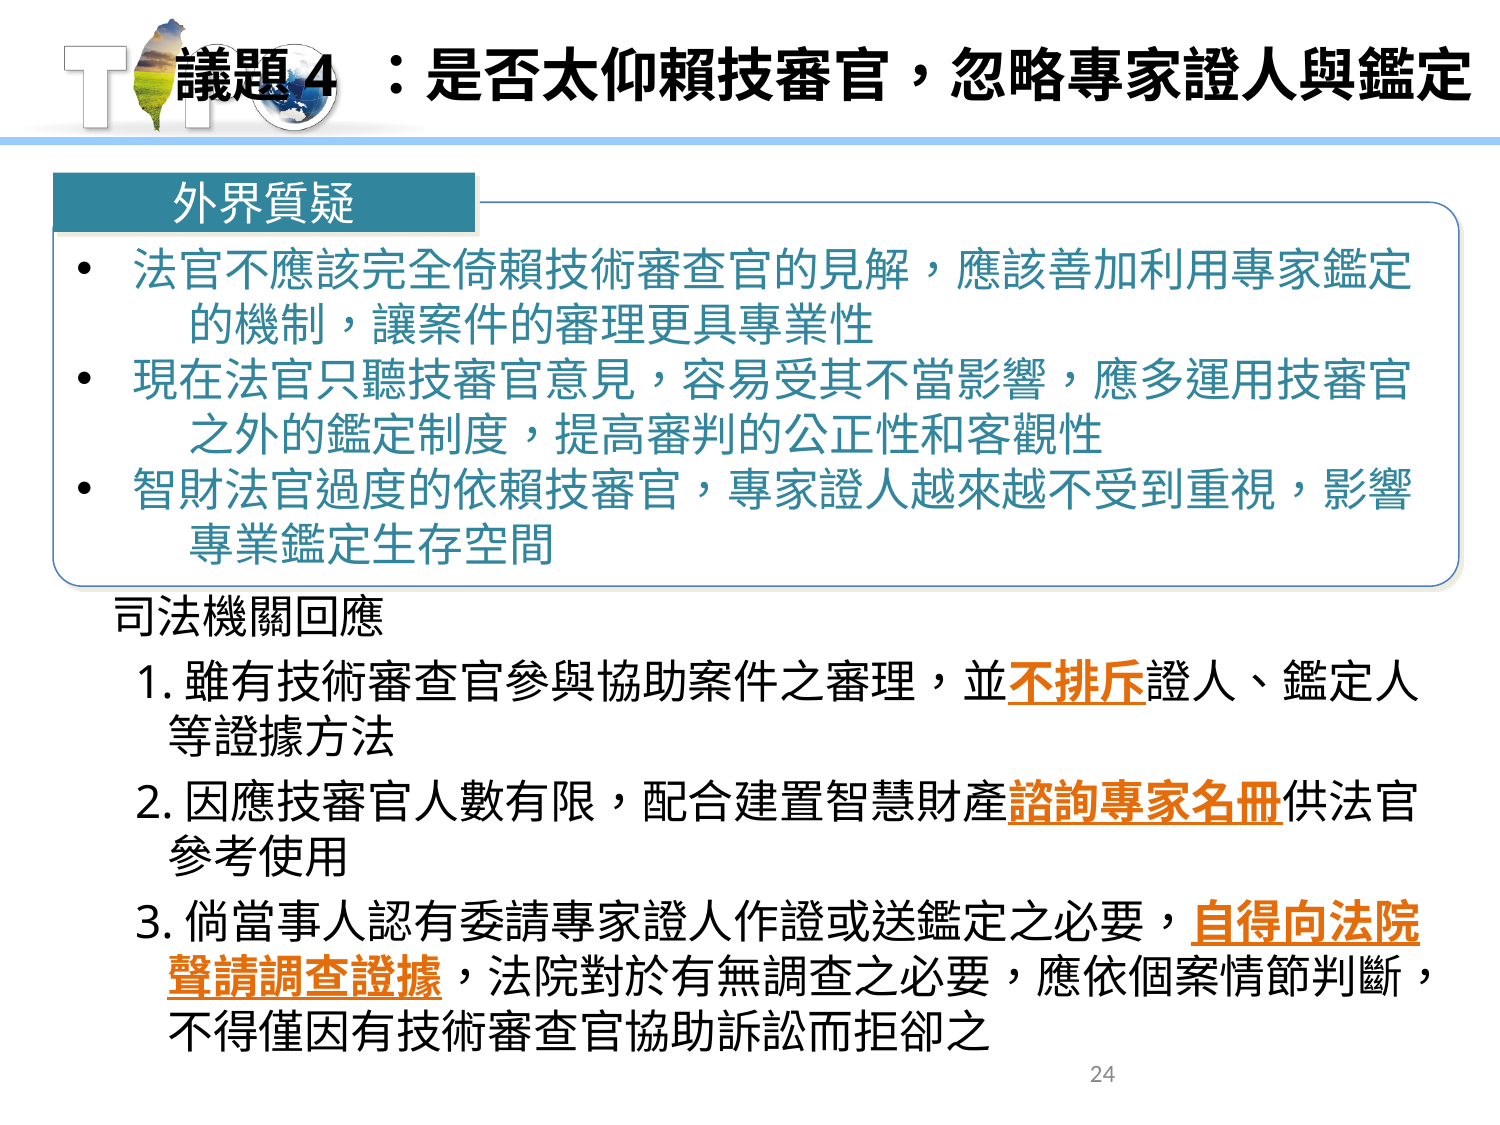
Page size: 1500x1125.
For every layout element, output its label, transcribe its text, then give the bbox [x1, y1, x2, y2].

text_box 外界質疑 [53, 172, 475, 232]
title 議題4 ：是否太仰賴技審官，忽略專家證人與鑑定 [150, 30, 1498, 135]
list 司法機關回應 1.雖有技術審查官參與協助案件之審理，並不排斥證人、鑑定人等證據方法 2.因應技審官人數有限，配合建置智慧財產諮詢專家名冊供法官參考使用 3.倘當事人認有委請專家證人作證或送鑑定之必要，自得向法院聲請調查證據，法院對於有無調查之必要，應依個案情節判斷，不得僅因有技術審查官協助訴訟而拒卻之 [475, 187, 1458, 221]
text_box 23 [1074, 1042, 1426, 1103]
text_box 法官不應該完全倚賴技術審查官的見解，應該善加利用專家鑑定的機制，讓案件的審理更具專業性 現在法官只聽技審官意見，容易受其不當影響，應多運用技審官之外的鑑定制度，提高審判的公正性和客觀性 智財法官過度的依賴技審官，專家證人越來越不受到重視，影響專業鑑定生存空間 [53, 202, 1459, 587]
list 司法機關回應 1.雖有技術審查官參與協助案件之審理，並不排斥證人、鑑定人等證據方法 2.因應技審官人數有限，配合建置智慧財產諮詢專家名冊供法官參考使用 3.倘當事人認有委請專家證人作證或送鑑定之必要，自得向法院聲請調查證據，法院對於有無調查之必要，應依個案情節判斷，不得僅因有技術審查官協助訴訟而拒卻之 [40, 187, 1458, 1125]
